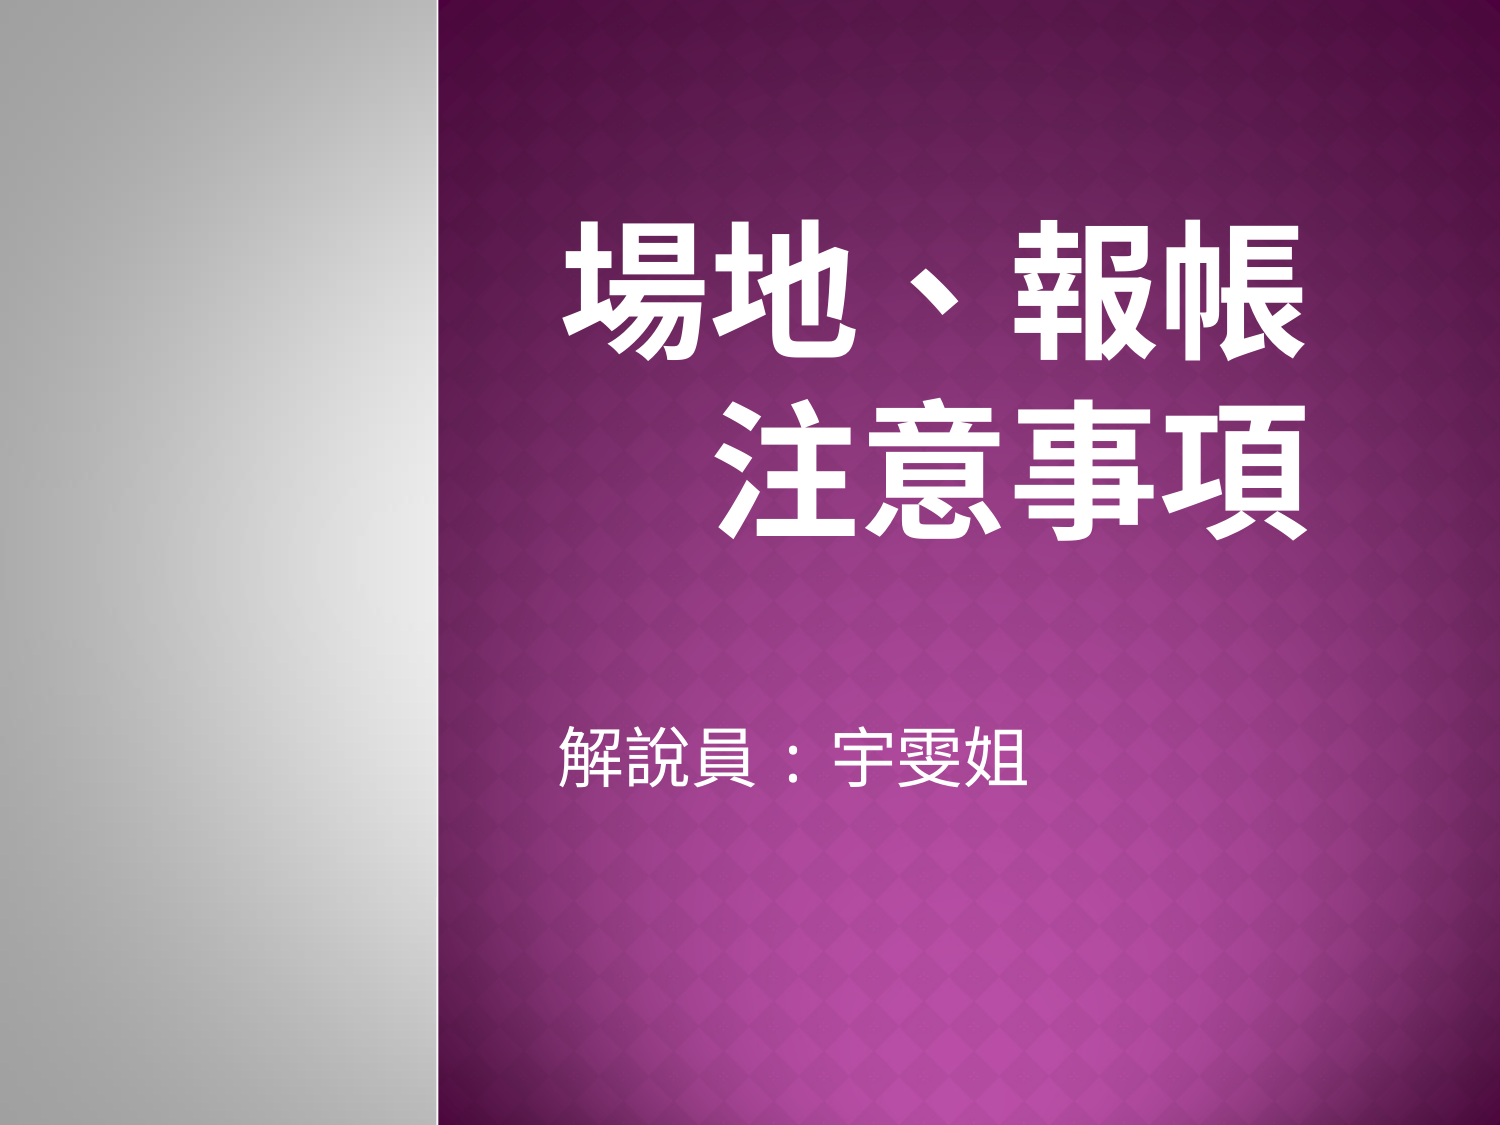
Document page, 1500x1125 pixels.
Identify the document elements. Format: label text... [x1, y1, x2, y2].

title 場地、報帳 注意事項 [552, 87, 1390, 559]
subtitle 解說員:宇雯姐 [550, 580, 1390, 762]
